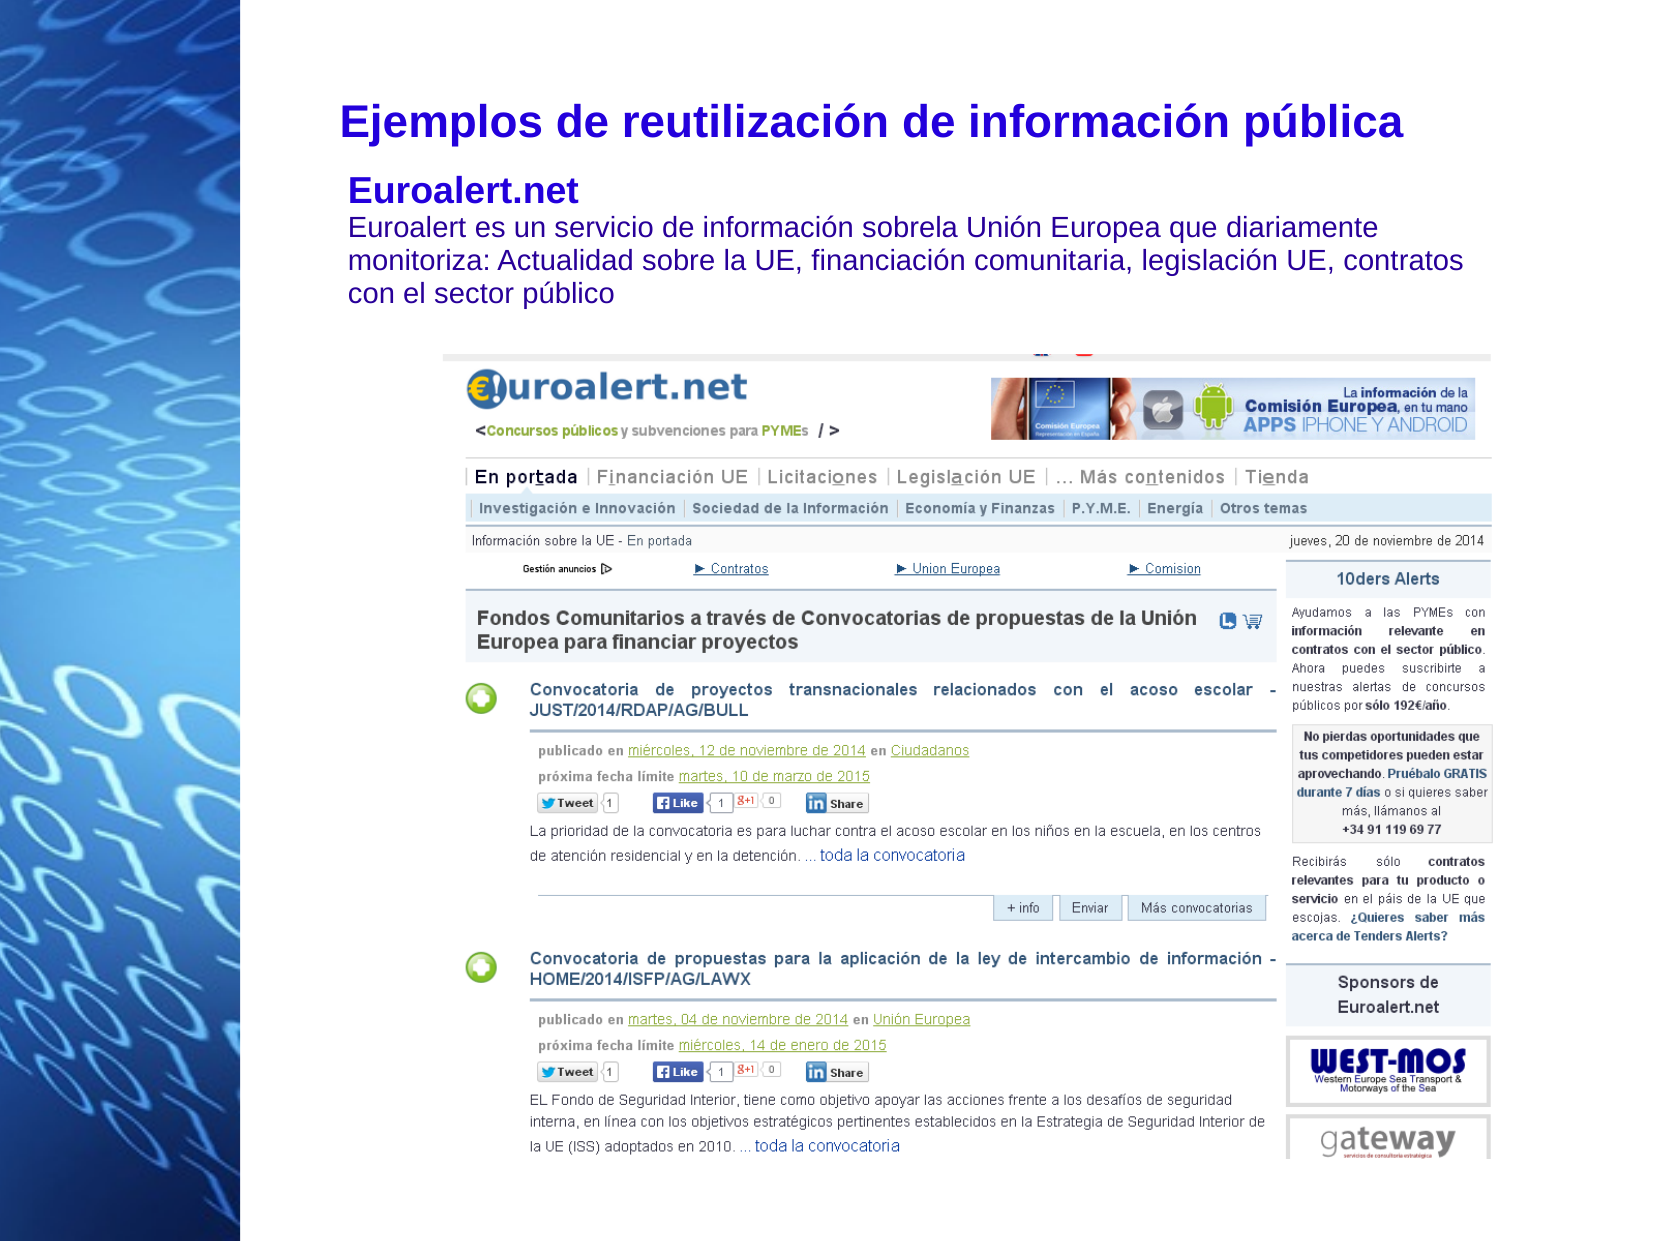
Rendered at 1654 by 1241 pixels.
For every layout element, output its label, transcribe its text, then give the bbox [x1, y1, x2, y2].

picture [0, 0, 241, 1241]
picture [442, 354, 1507, 1159]
text_box Euroalert.net Euroalert es un servicio de información sobrela Unión Europea que diariamente monitoriza: Actualidad sobre la UE, financiación comunitaria, legislación UE, contratos con el sector público [333, 161, 1506, 362]
text_box Ejemplos de reutilización de información pública [324, 88, 1420, 198]
